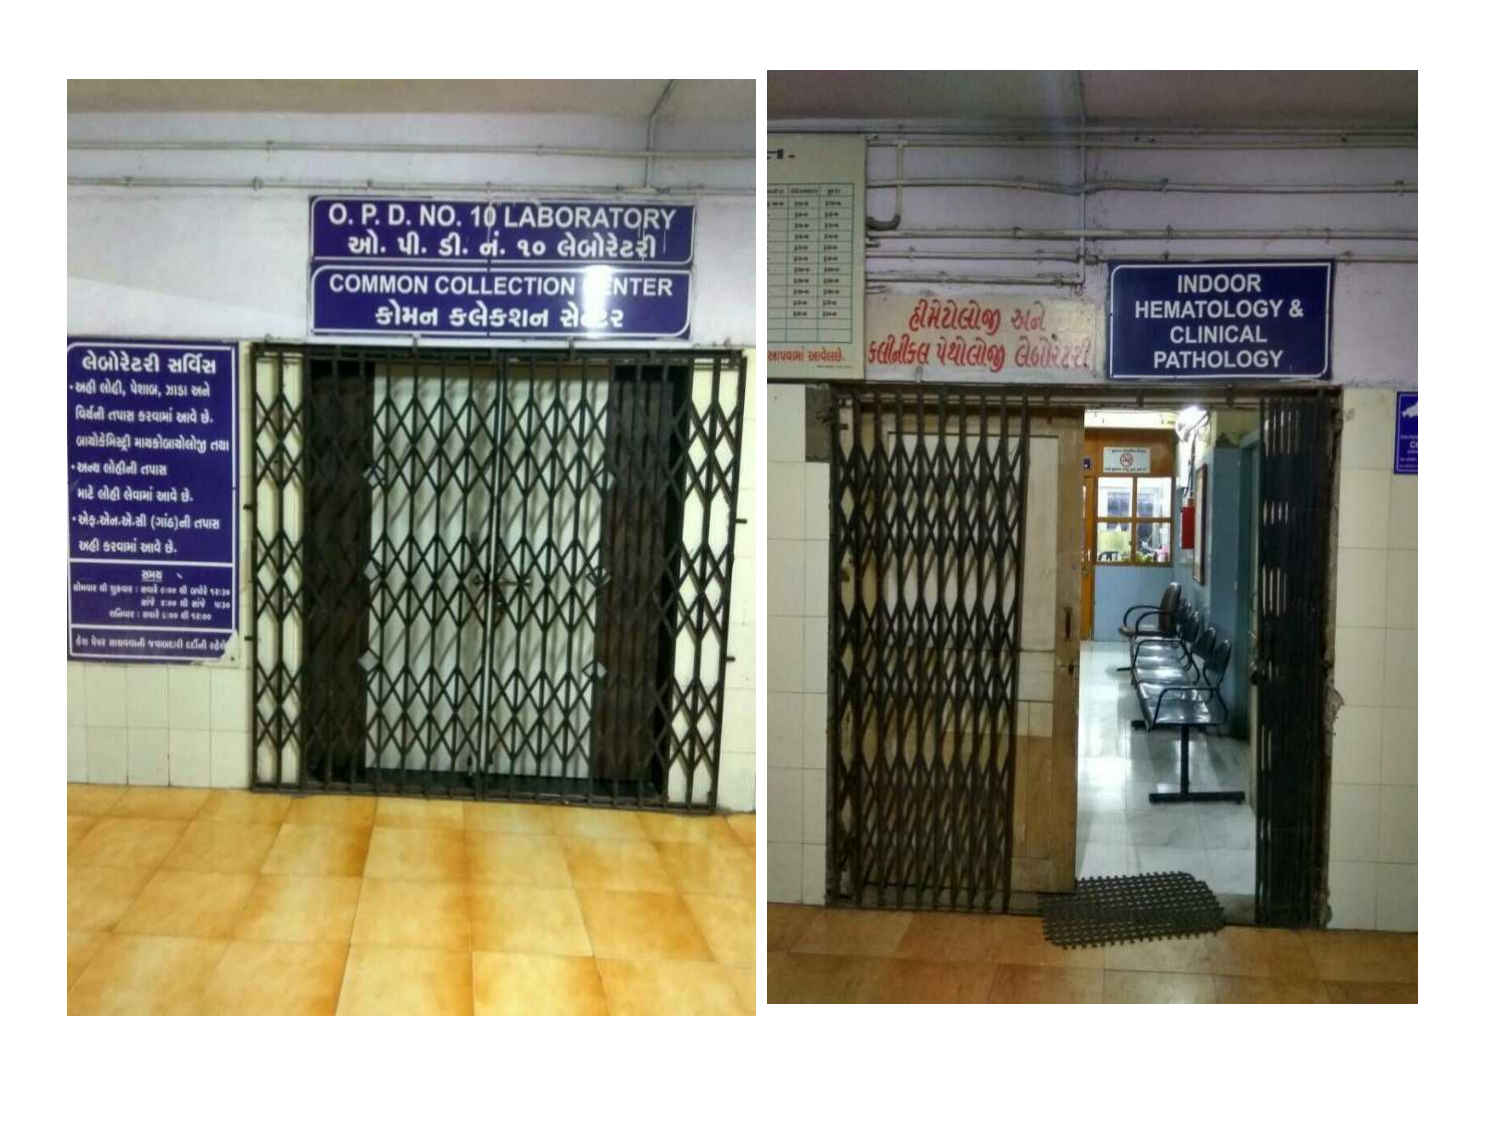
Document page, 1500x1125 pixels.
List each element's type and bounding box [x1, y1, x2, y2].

picture [767, 70, 1418, 1004]
picture [67, 79, 756, 1016]
